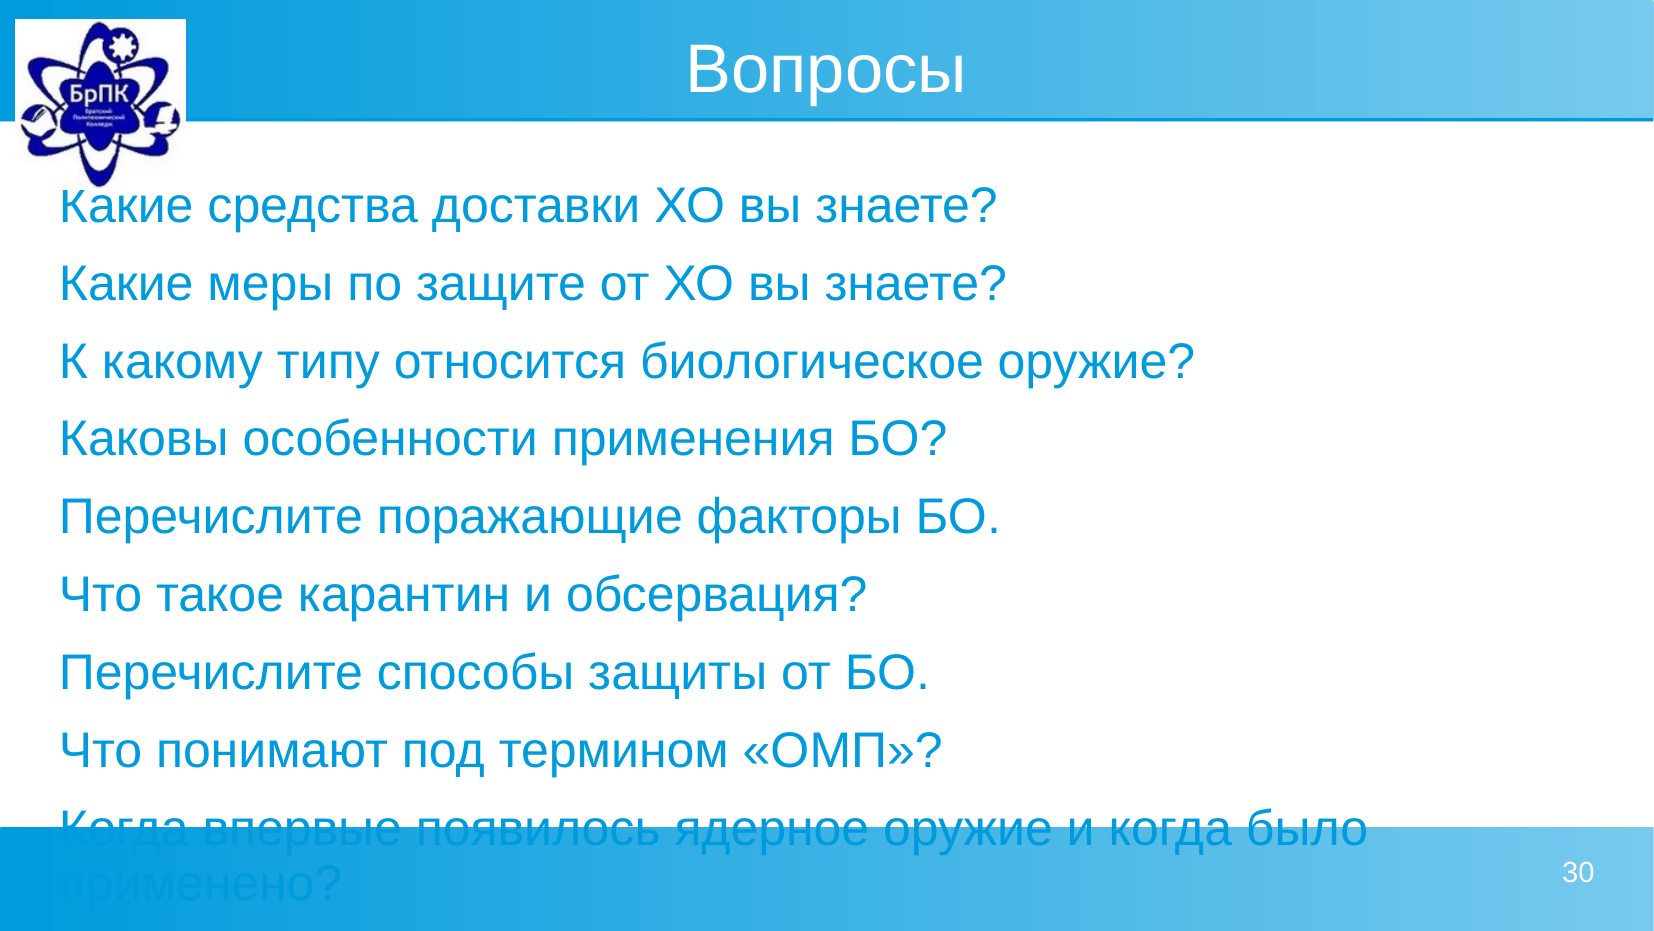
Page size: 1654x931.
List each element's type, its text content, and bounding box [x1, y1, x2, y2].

picture [15, 20, 186, 190]
list Какие средства доставки ХО вы знаете? Какие меры по защите от ХО вы знаете? К какому типу относится биологическое оружие? Каковы особенности применения БО? Перечислите поражающие факторы БО. Что такое карантин и обсервация? Перечислите способы защиты от БО. Что понимают под термином «ОМП»? Когда впервые появилось ядерное оружие и когда было применено? Какие страны сегодня официально обладают ядерным оружием? [59, 177, 1595, 768]
title Вопросы [186, 29, 1595, 108]
